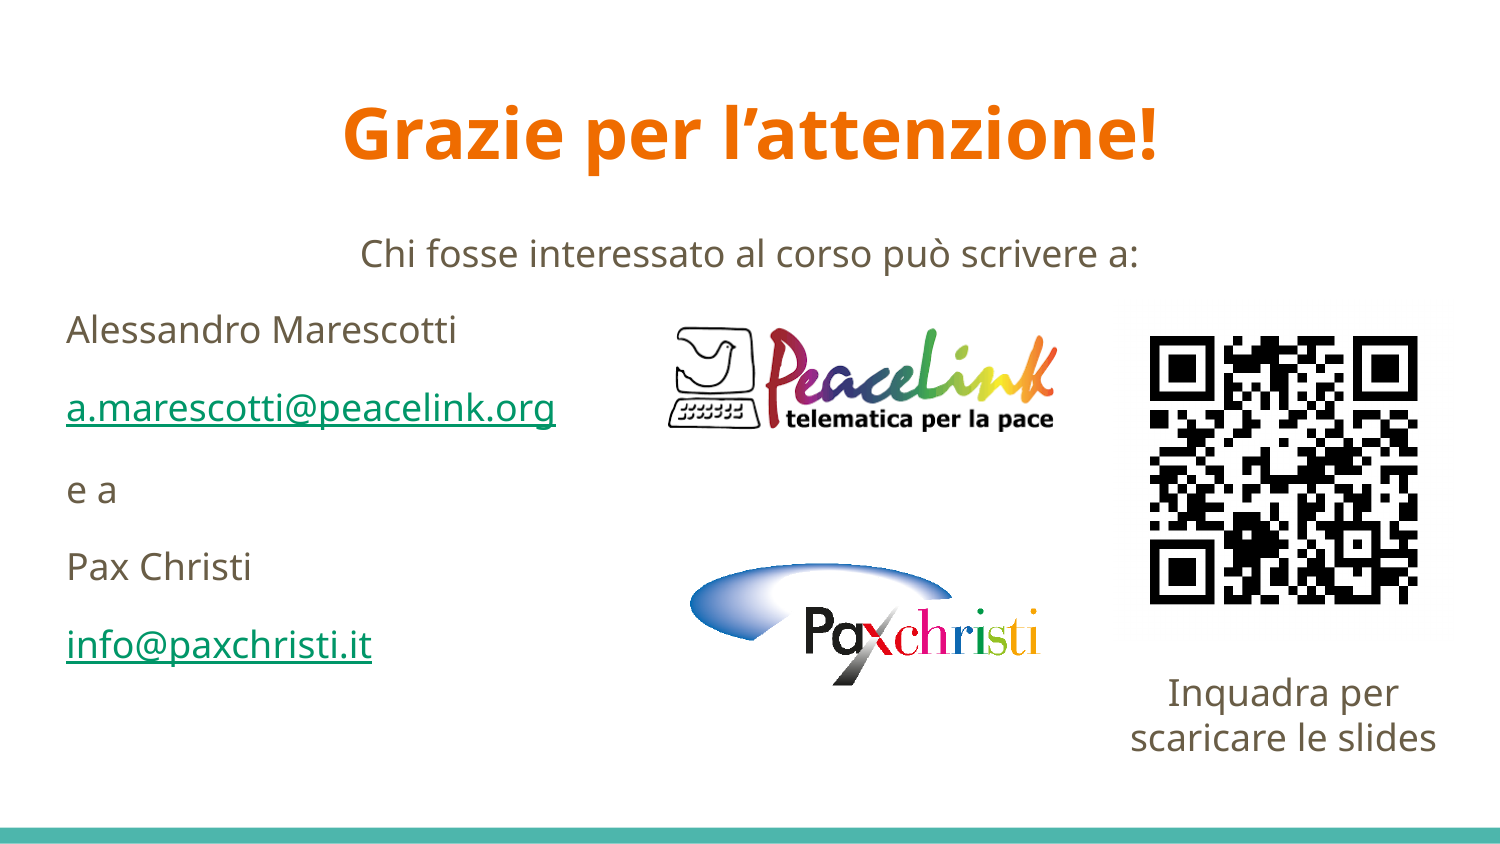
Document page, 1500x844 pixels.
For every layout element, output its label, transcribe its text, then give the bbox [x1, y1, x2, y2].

picture [683, 454, 1051, 821]
picture [668, 307, 1066, 437]
list Chi fosse interessato al corso può scrivere a: Alessandro Marescotti a.marescotti@peacelink.org e a Pax Christi info@paxchristi.it [51, 207, 1449, 750]
title Grazie per l’attenzione! [51, 72, 1449, 189]
text_box Inquadra per scaricare le slides [1100, 653, 1467, 821]
picture [1113, 299, 1454, 641]
